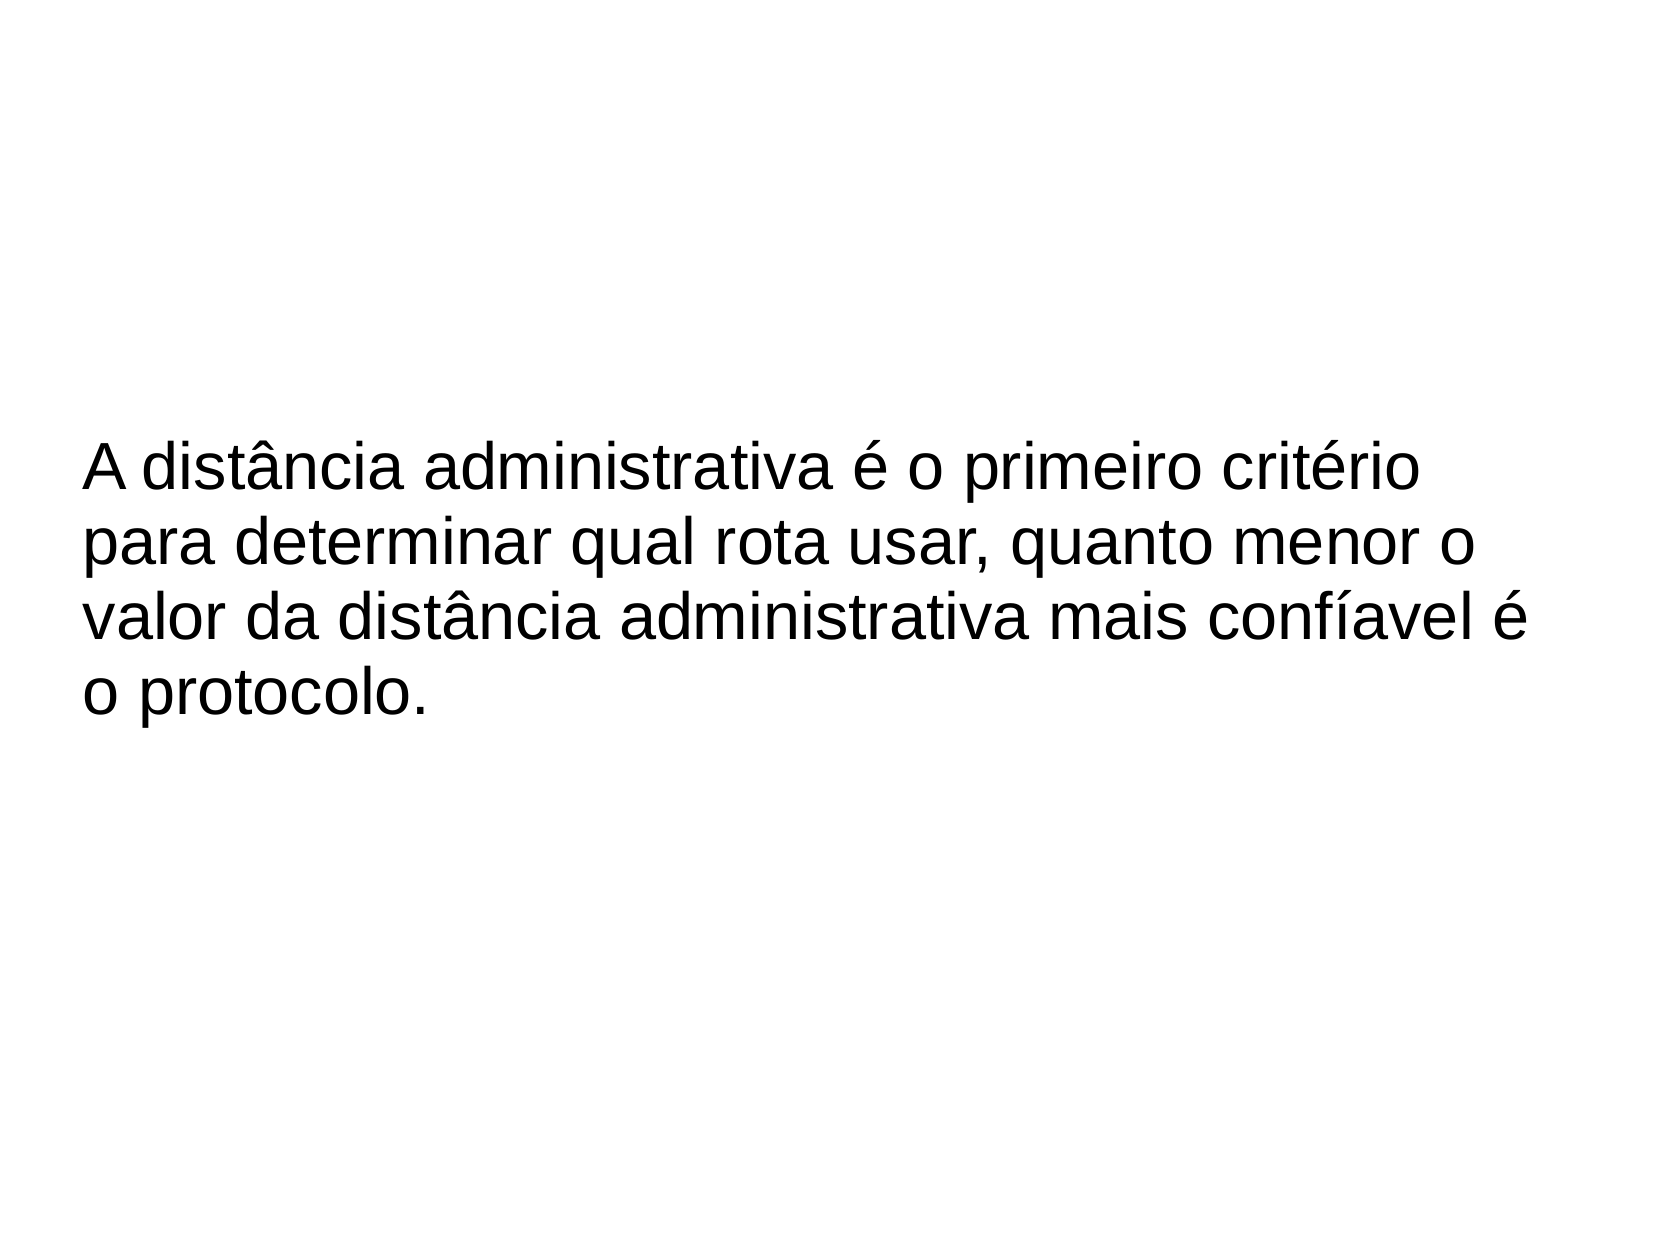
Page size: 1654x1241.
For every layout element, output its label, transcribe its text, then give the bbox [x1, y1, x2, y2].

subtitle A distância administrativa é o primeiro critério para determinar qual rota usar, quanto menor o valor da distância administrativa mais confíavel é o protocolo. [82, 56, 1571, 1102]
